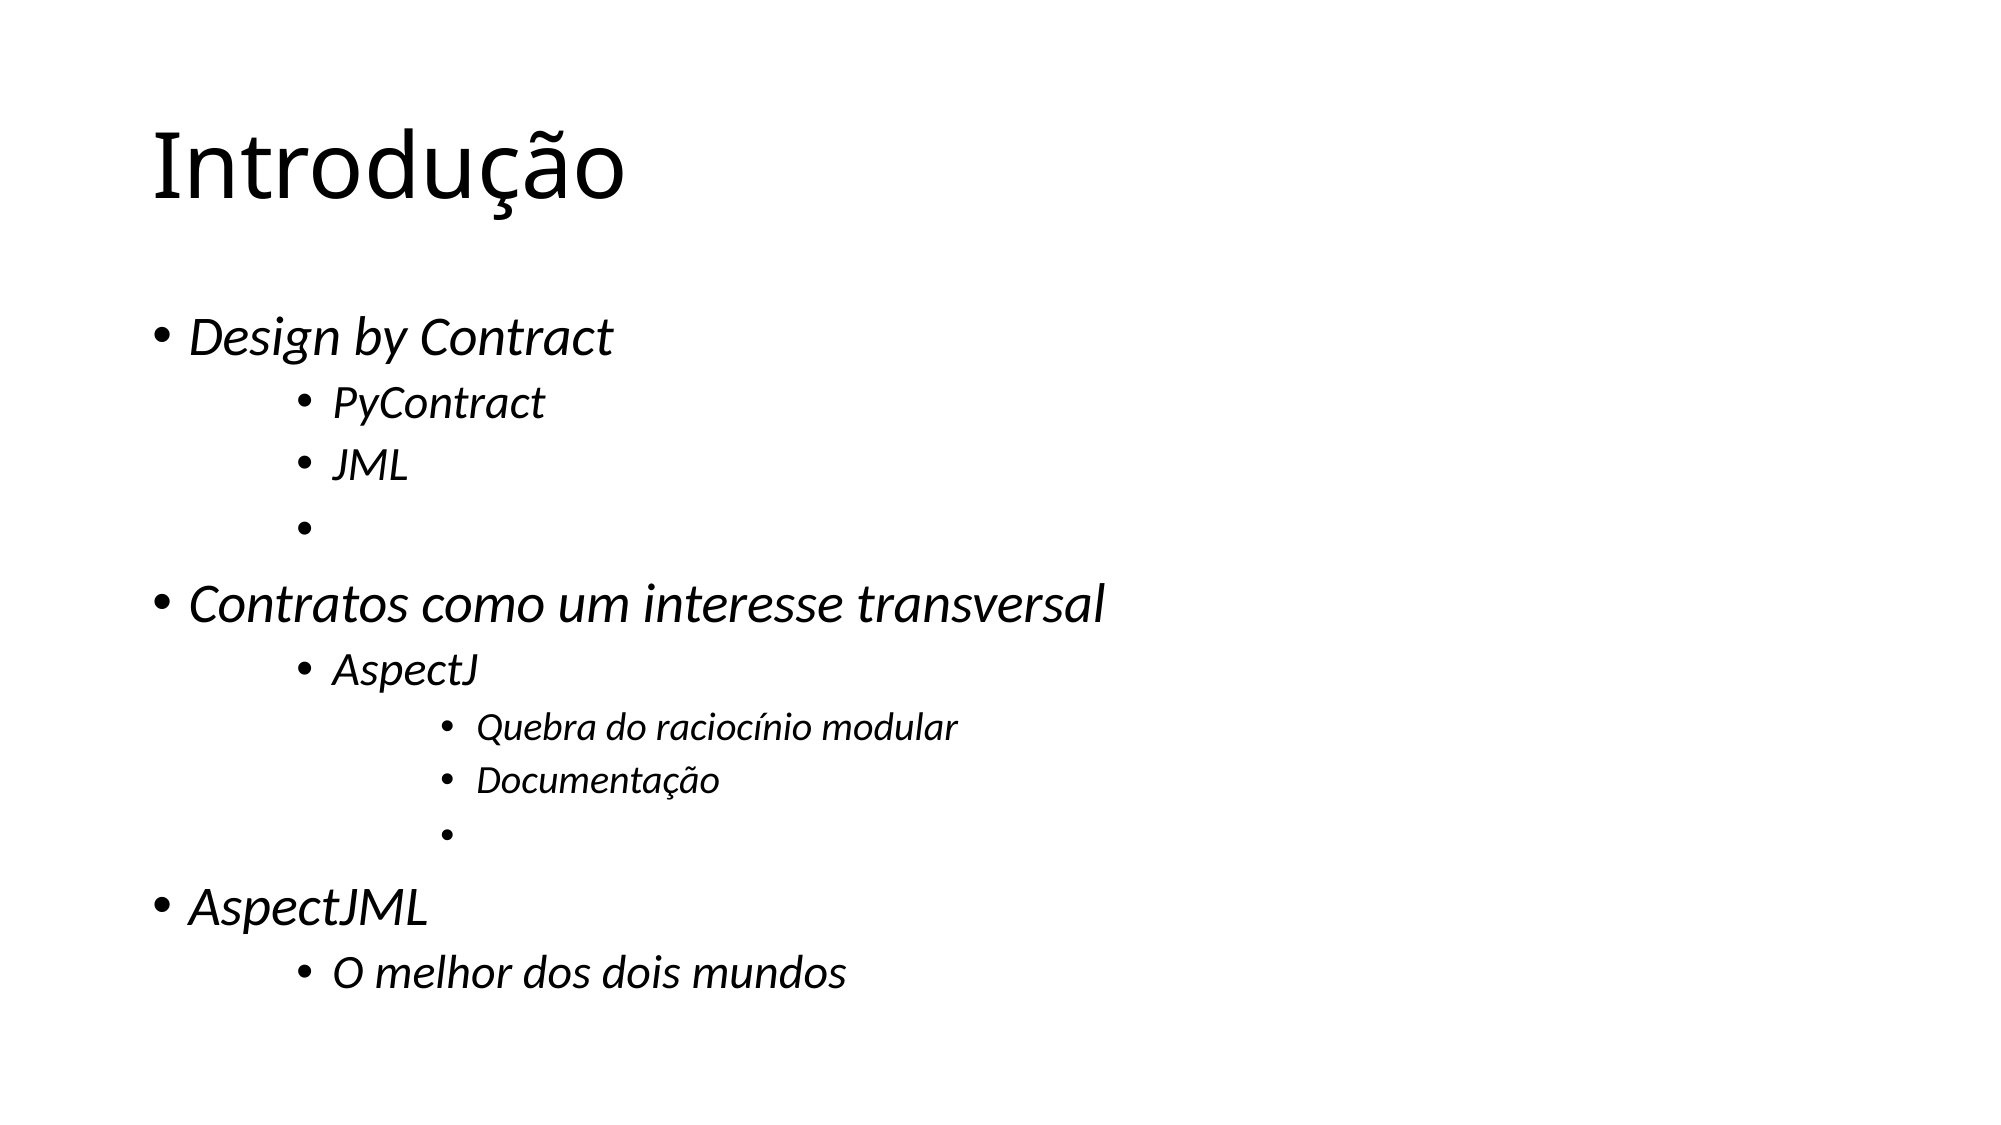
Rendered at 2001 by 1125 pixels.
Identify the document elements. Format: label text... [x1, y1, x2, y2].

title Introdução [137, 59, 1863, 278]
list Design by Contract PyContract JML Contratos como um interesse transversal AspectJ Quebra do raciocínio modular Documentação AspectJML O melhor dos dois mundos [137, 299, 1863, 1014]
